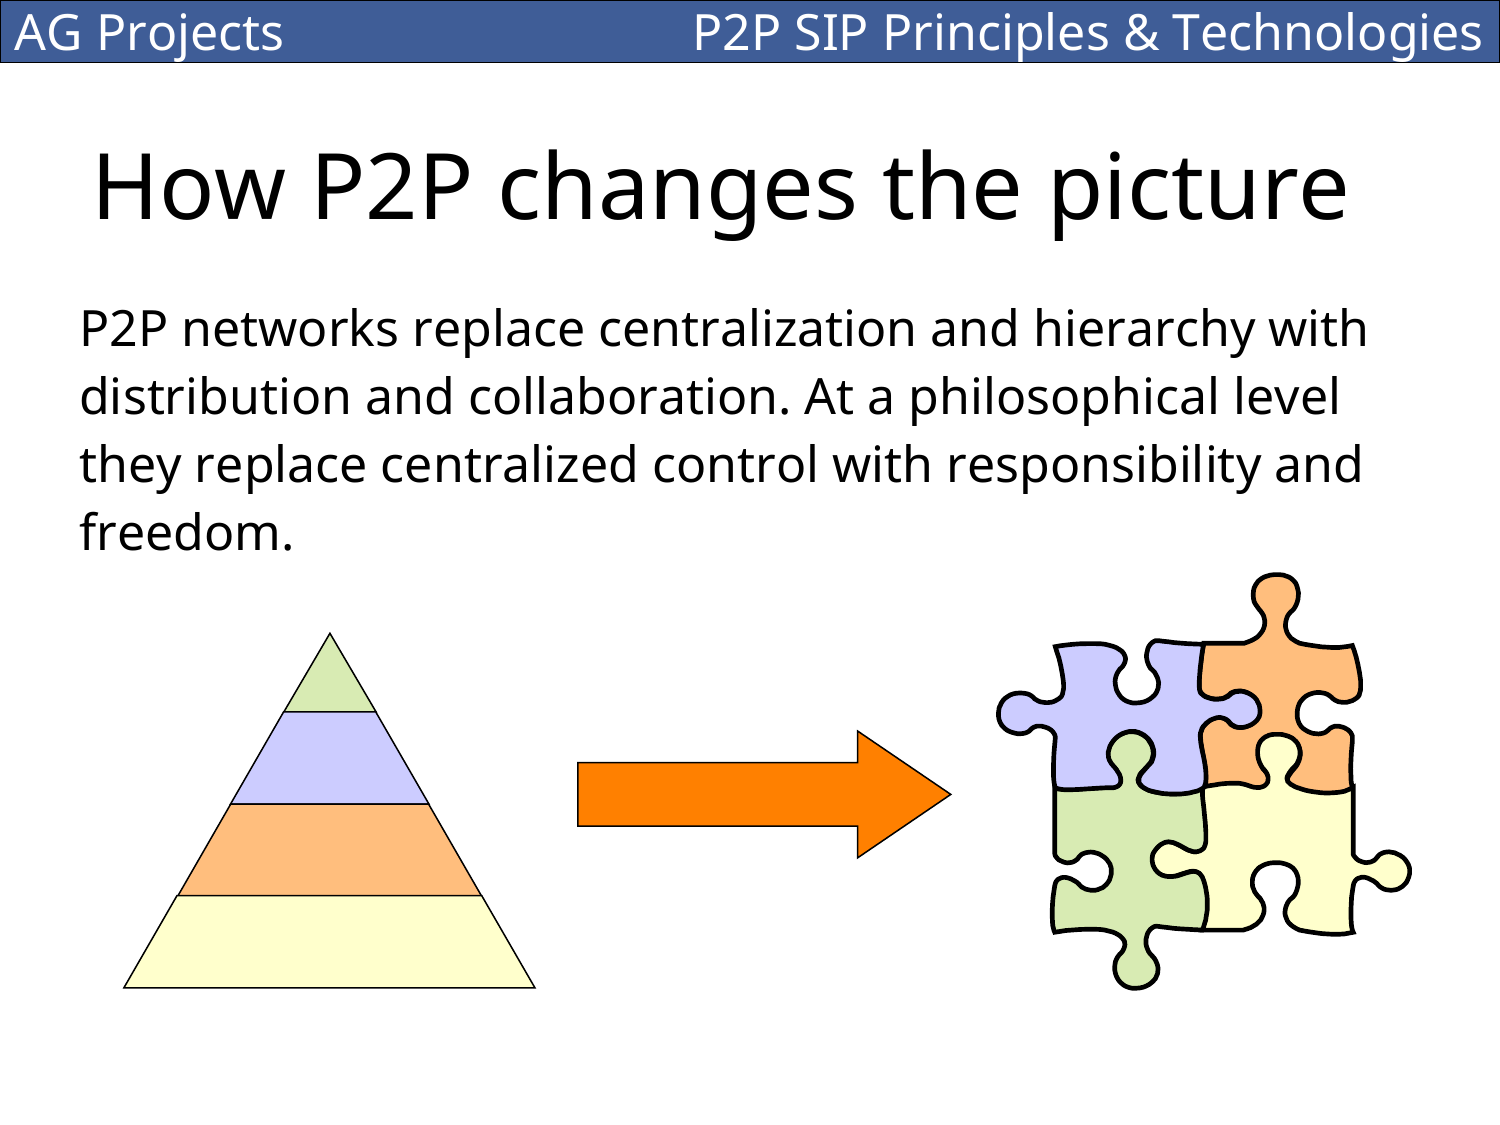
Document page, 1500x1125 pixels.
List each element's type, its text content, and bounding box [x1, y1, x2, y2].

text_box [998, 574, 1410, 989]
text_box [123, 633, 535, 988]
text_box P2P networks replace centralization and hierarchy with distribution and collaboration. At a philosophical level they replace centralized control with responsibility and freedom. [64, 284, 1447, 574]
text_box How P2P changes the picture [76, 113, 1447, 244]
text_box [577, 730, 951, 858]
